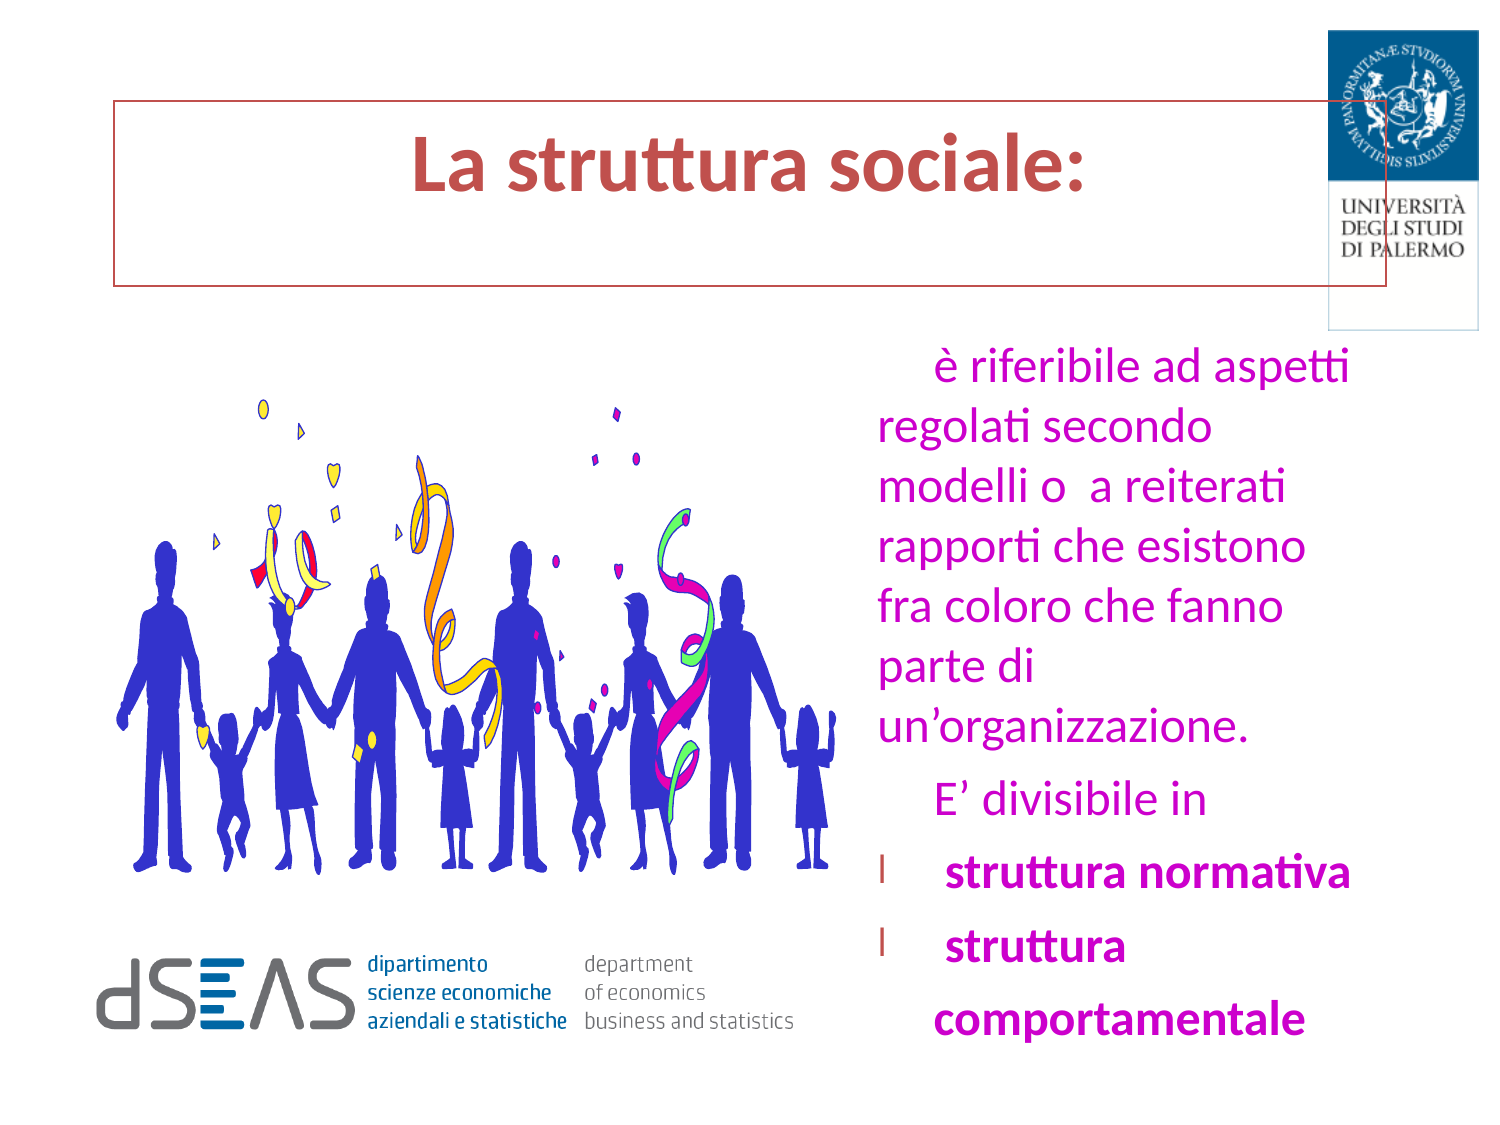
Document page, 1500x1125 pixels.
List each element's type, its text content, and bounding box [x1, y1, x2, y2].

text_box è riferibile ad aspetti regolati secondo modelli o a reiterati rapporti che esistono fra coloro che fanno parte di un’organizzazione. E’ divisibile in struttura normativa struttura comportamentale [862, 324, 1388, 1113]
picture [75, 399, 838, 1086]
title La struttura sociale: [113, 101, 1387, 287]
picture [1328, 30, 1479, 331]
